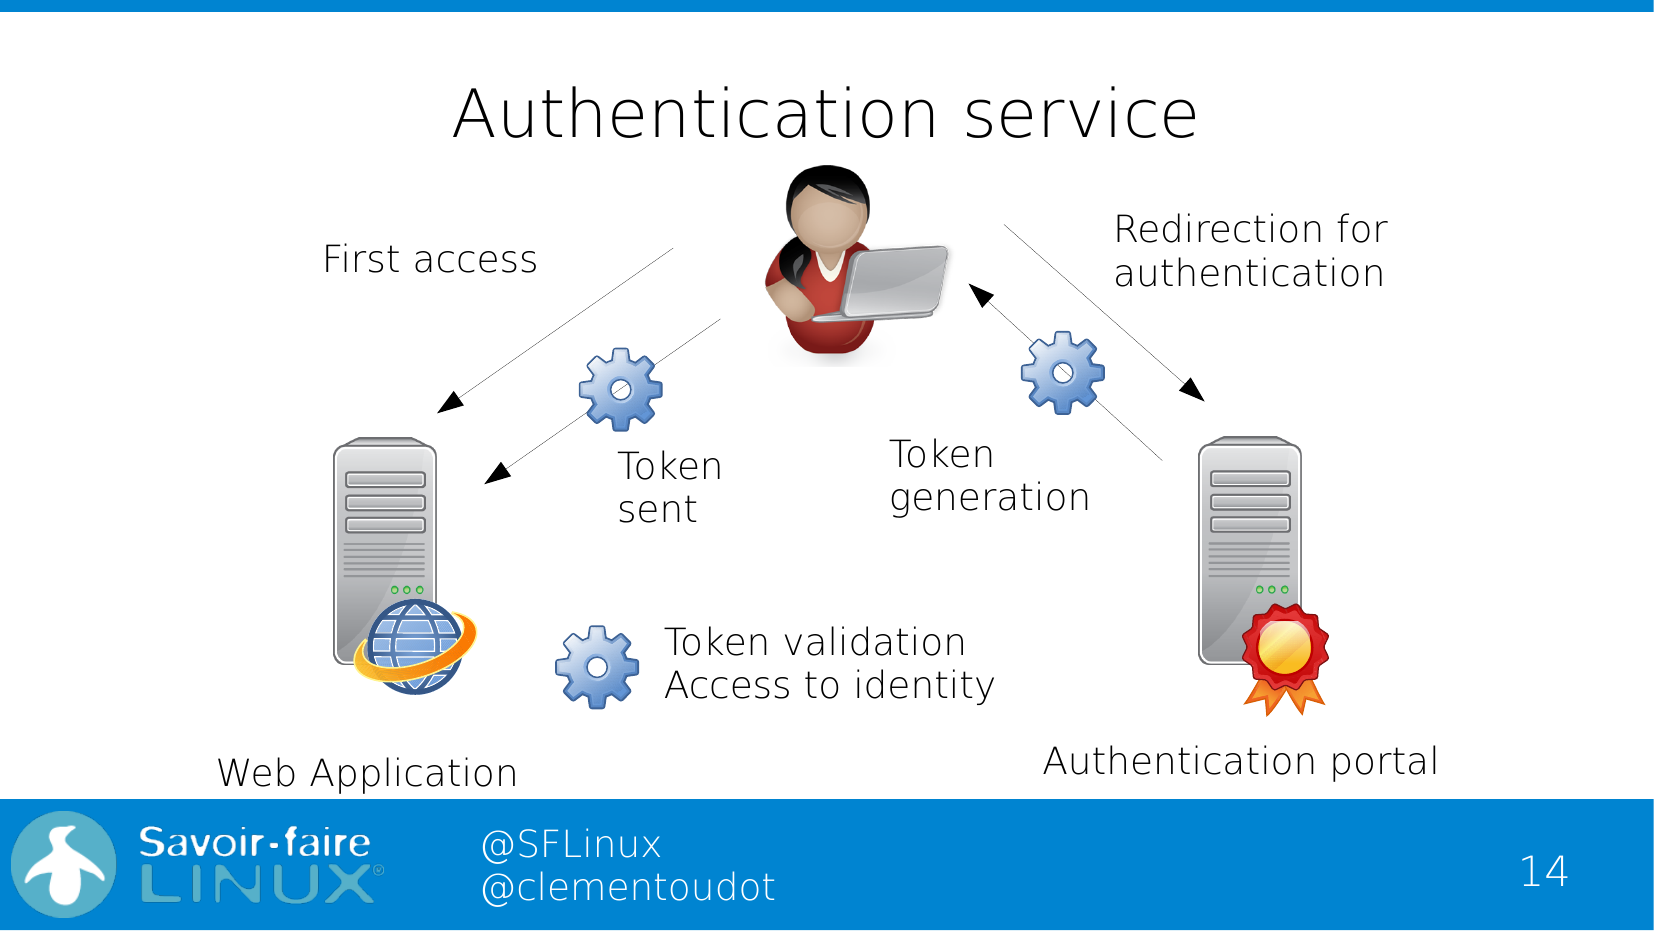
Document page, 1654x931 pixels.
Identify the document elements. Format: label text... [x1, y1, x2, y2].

text_box Token sent [602, 437, 792, 556]
text_box First access [307, 230, 601, 290]
text_box Web Application [200, 744, 535, 803]
picture [748, 193, 957, 367]
picture [333, 437, 482, 709]
text_box Token generation [874, 425, 1146, 532]
title Authentication service [82, 37, 1571, 193]
picture [11, 811, 384, 918]
text_box Redirection for authentication [1098, 200, 1453, 308]
picture [1009, 318, 1117, 425]
text_box Token validation Access to identity [648, 613, 1181, 721]
picture [1198, 436, 1347, 721]
picture [543, 613, 648, 721]
picture [566, 335, 675, 443]
text_box Authentication portal [1027, 732, 1524, 792]
